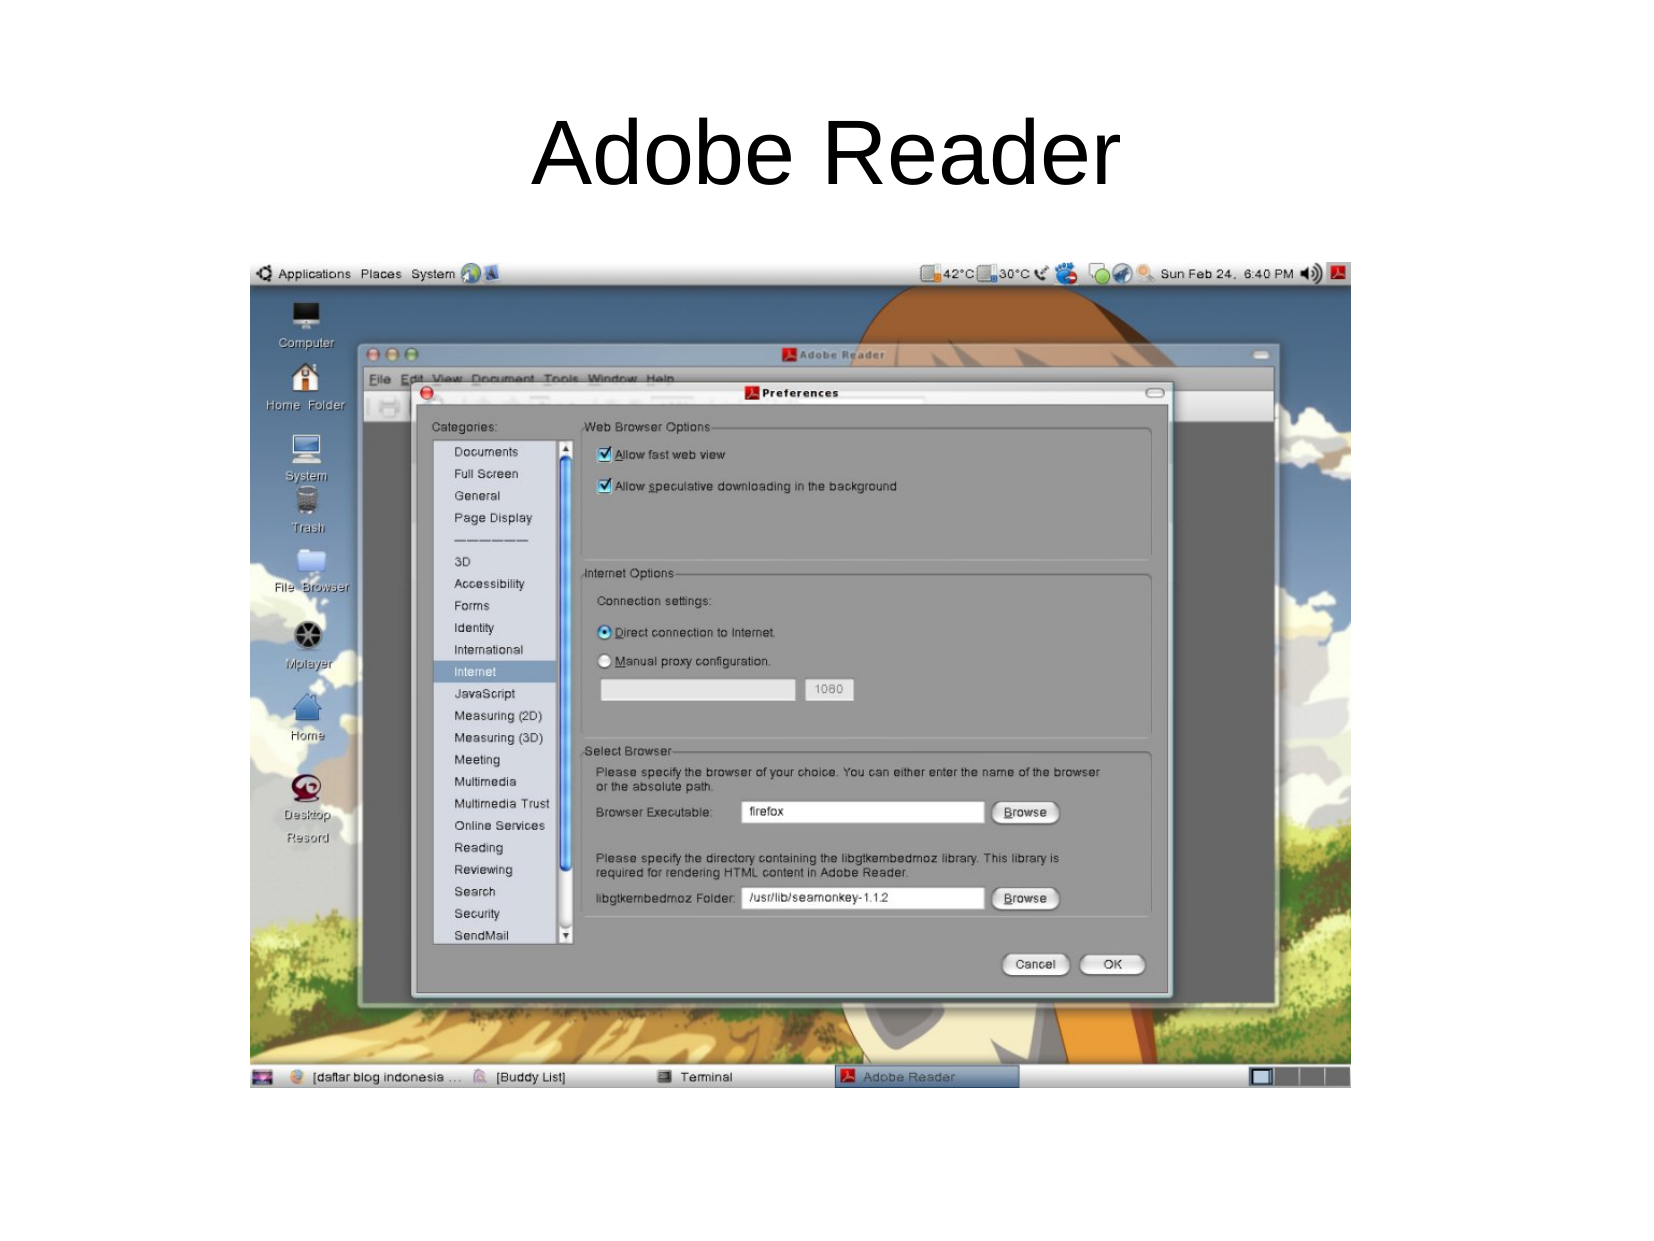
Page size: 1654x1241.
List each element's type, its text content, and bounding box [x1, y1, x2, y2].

picture [250, 262, 1351, 1088]
title Adobe Reader [82, 49, 1571, 257]
